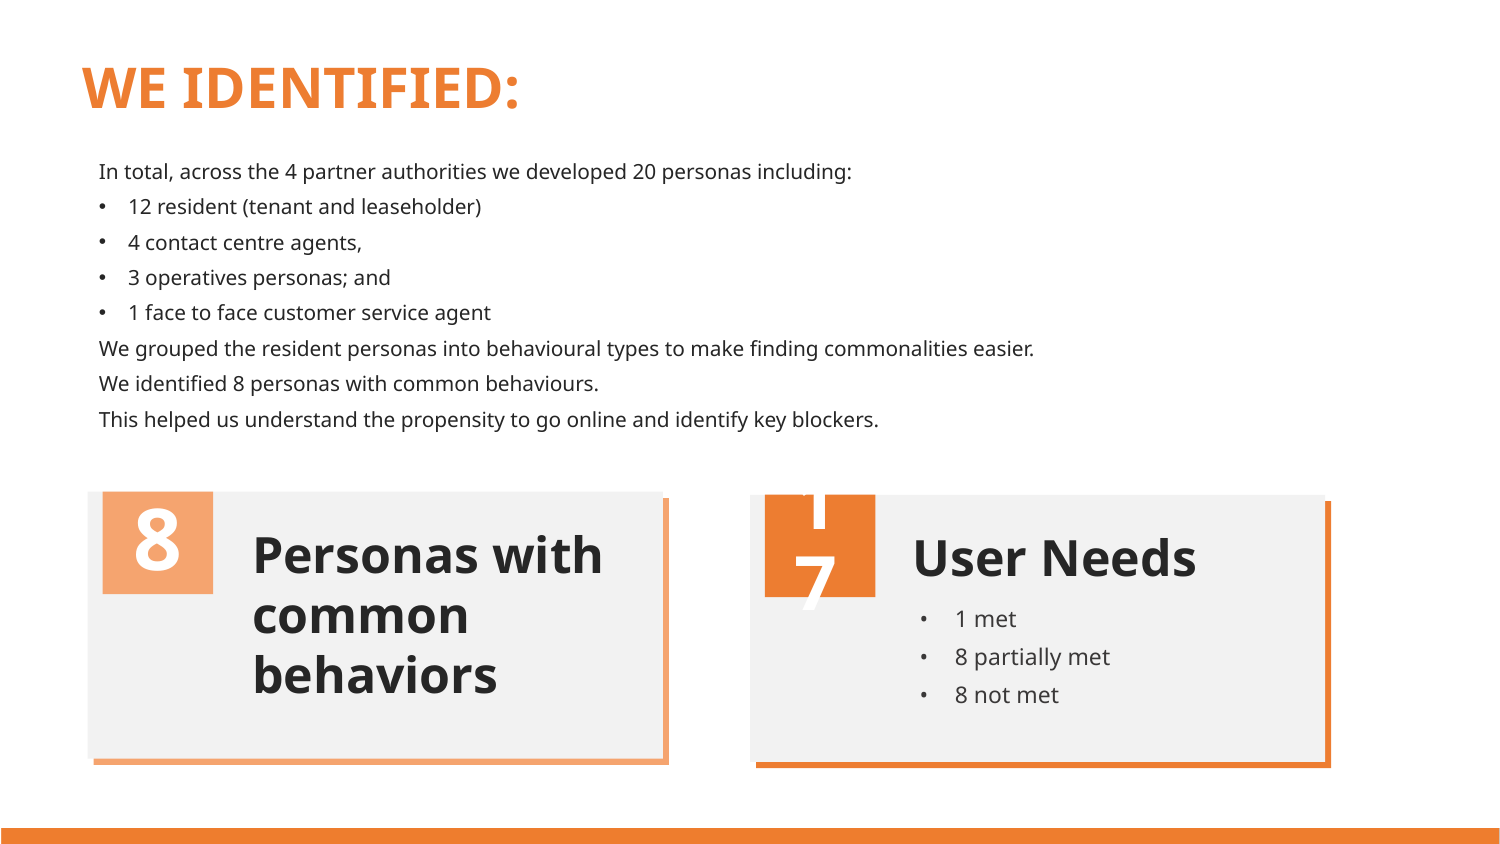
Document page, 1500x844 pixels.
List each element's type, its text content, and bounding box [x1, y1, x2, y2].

text_box User Needs [901, 521, 1214, 594]
text_box In total, across the 4 partner authorities we developed 20 personas including: 12 resident (tenant and leaseholder) 4 contact centre agents, 3 operatives personas; and 1 face to face customer service agent We grouped the resident personas into behavioural types to make finding commonalities easier. We identified 8 personas with common behaviours. This helped us understand the propensity to go online and identify key blockers. [87, 152, 1413, 462]
text_box 1 met 8 partially met 8 not met [908, 599, 1156, 746]
text_box 17 [764, 510, 867, 582]
picture [0, 828, 1500, 844]
text_box WE IDENTIFIED: [71, 46, 1318, 135]
text_box 8 [121, 507, 189, 579]
text_box Personas with common behaviors [240, 518, 625, 707]
text_box [87, 491, 669, 765]
text_box [750, 494, 1332, 769]
